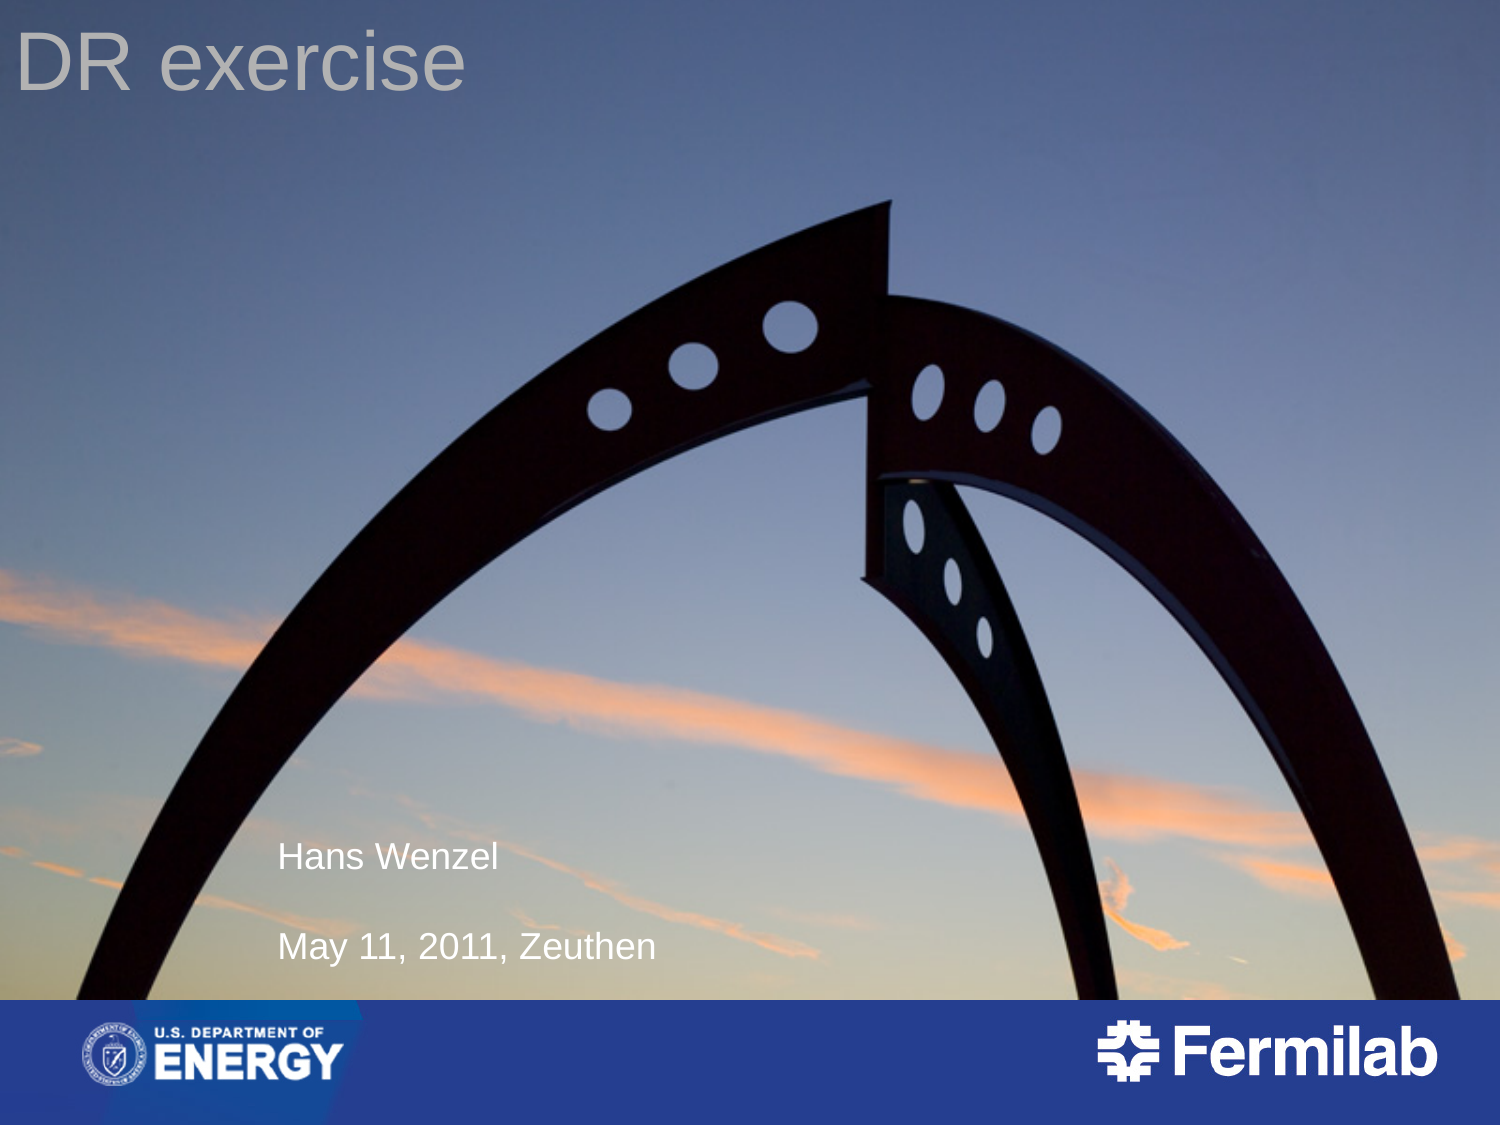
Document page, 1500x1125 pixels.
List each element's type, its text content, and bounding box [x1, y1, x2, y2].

picture [0, 0, 1500, 1125]
text_box Hans Wenzel May 11, 2011, Zeuthen [262, 825, 1163, 1113]
text_box DR exercise [0, 0, 1313, 301]
